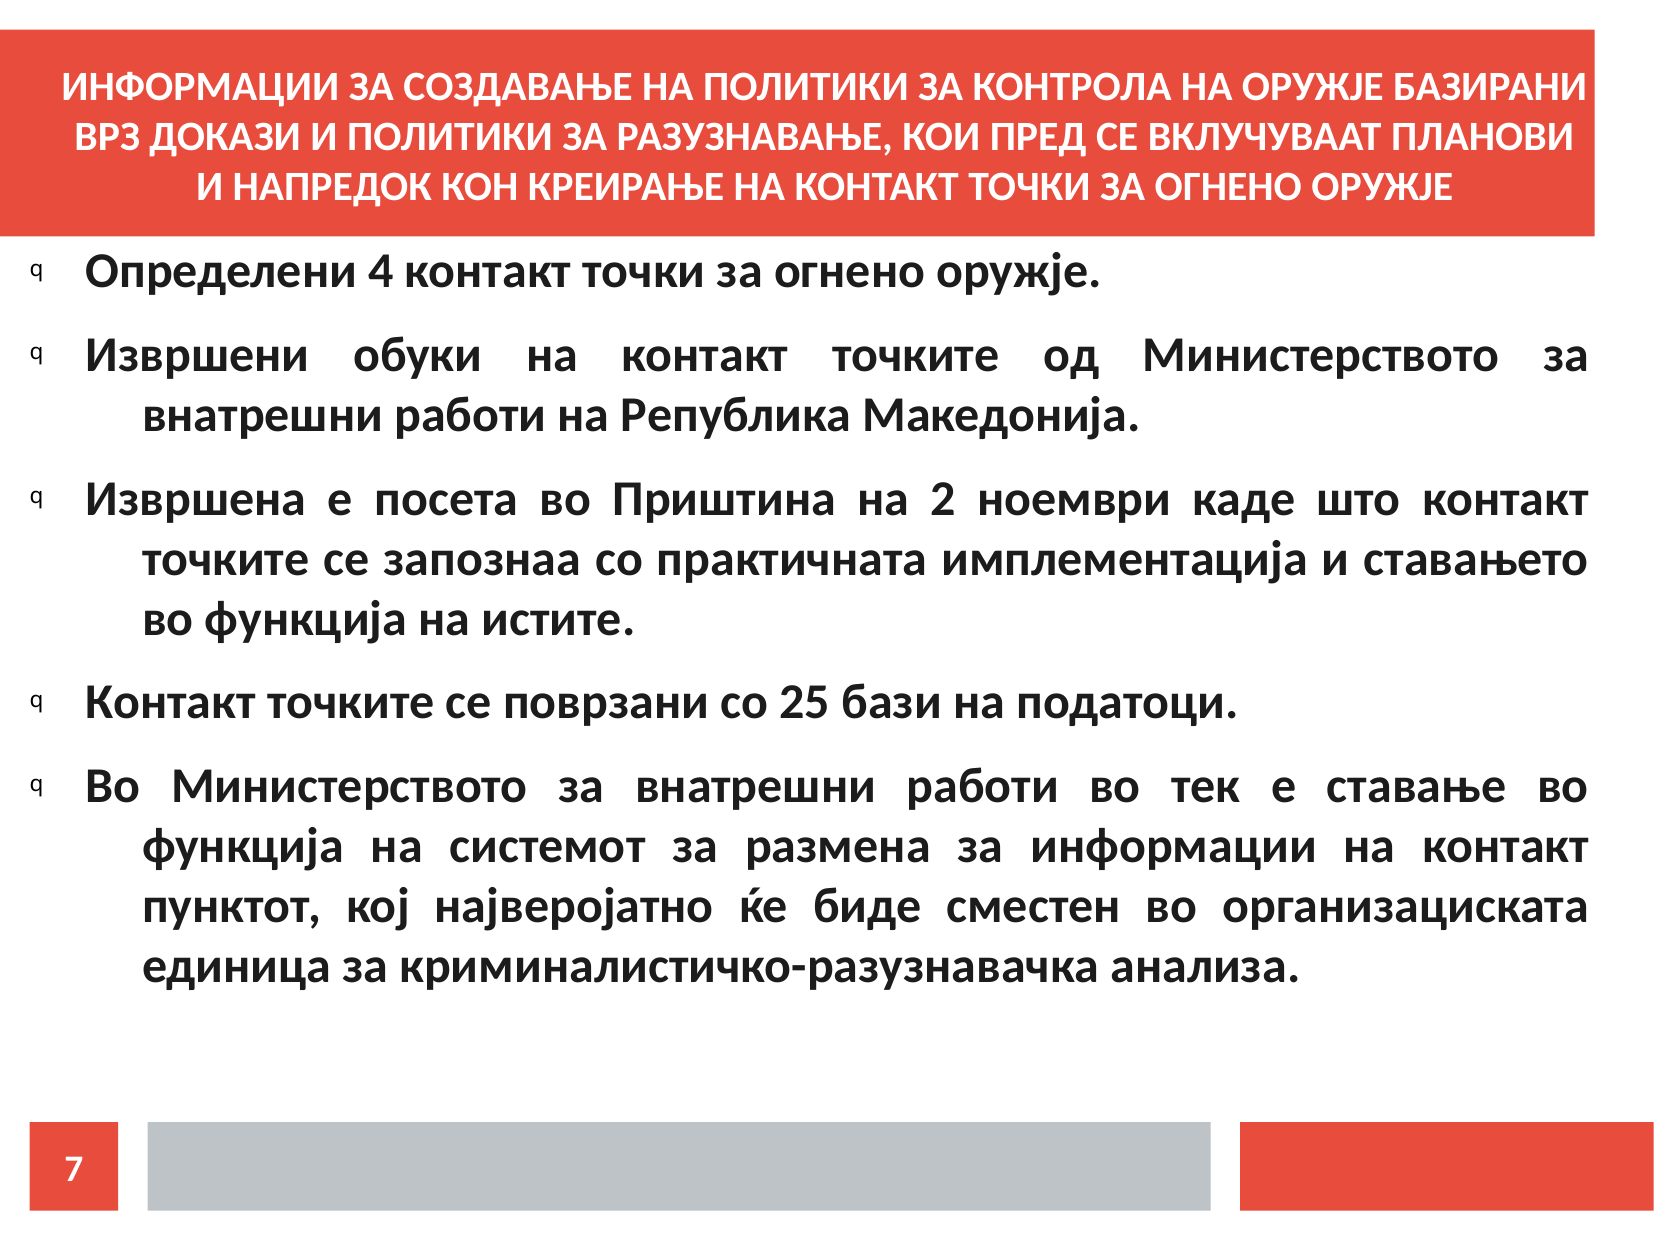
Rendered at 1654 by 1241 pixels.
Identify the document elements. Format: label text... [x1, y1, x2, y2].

title ИНФОРМАЦИИ ЗА СОЗДАВАЊЕ НА ПОЛИТИКИ ЗА КОНТРОЛА НА ОРУЖЈЕ БАЗИРАНИ ВРЗ ДОКАЗИ И ПОЛИТИКИ ЗА РАЗУЗНАВАЊЕ, КОИ ПРЕД СЕ ВКЛУЧУВААТ ПЛАНОВИ И НАПРЕДОК КОН КРЕИРАЊЕ НА КОНТАКТ ТОЧКИ ЗА ОГНЕНО ОРУЖЈЕ [59, 59, 1591, 207]
list Определени 4 контакт точки за огнено оружје. Извршени обуки на контакт точките од Министерството за внатрешни работи на Република Македонија. Извршена е посета во Приштина на 2 ноември каде што контакт точките се запознаа со практичната имплементација и ставањето во функција на истите. Контакт точките се поврзани со 25 бази на податоци. Во Министерството за внатрешни работи во тек е ставање во функција на системот за размена за информации на контакт пунктот, кој најверојатно ќе биде сместен во организациската единица за криминалистичко-разузнавачка анализа. [29, 237, 1591, 1123]
text_box 7 [29, 1123, 119, 1211]
